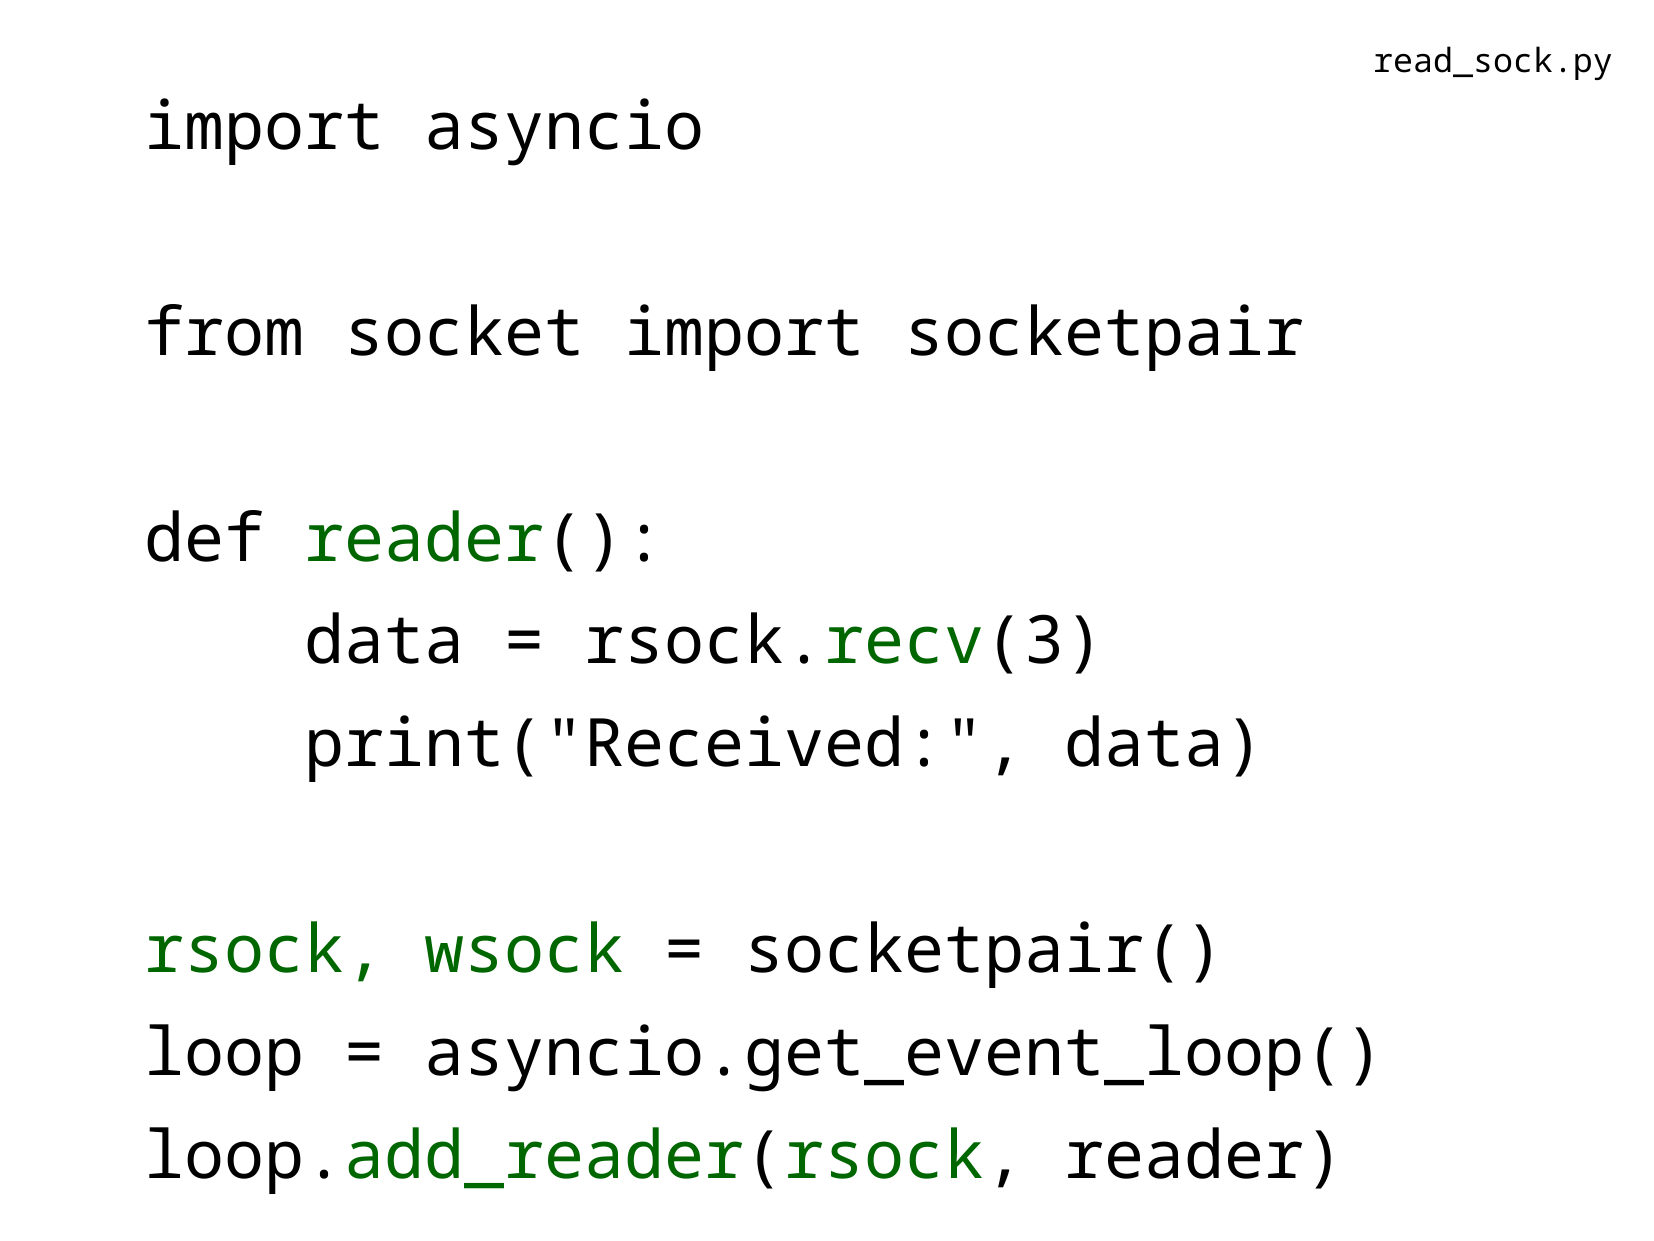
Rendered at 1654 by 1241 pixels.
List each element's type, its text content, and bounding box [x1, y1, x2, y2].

text_box import asyncio from socket import socketpair def reader(): data = rsock.recv(3) print("Received:", data) rsock, wsock = socketpair() loop = asyncio.get_event_loop() loop.add_reader(rsock, reader) loop.call_soon(wsock.send, b"foobardo") loop.run_forever() [129, 70, 1627, 1179]
text_box read_sock.py [1358, 29, 1633, 83]
